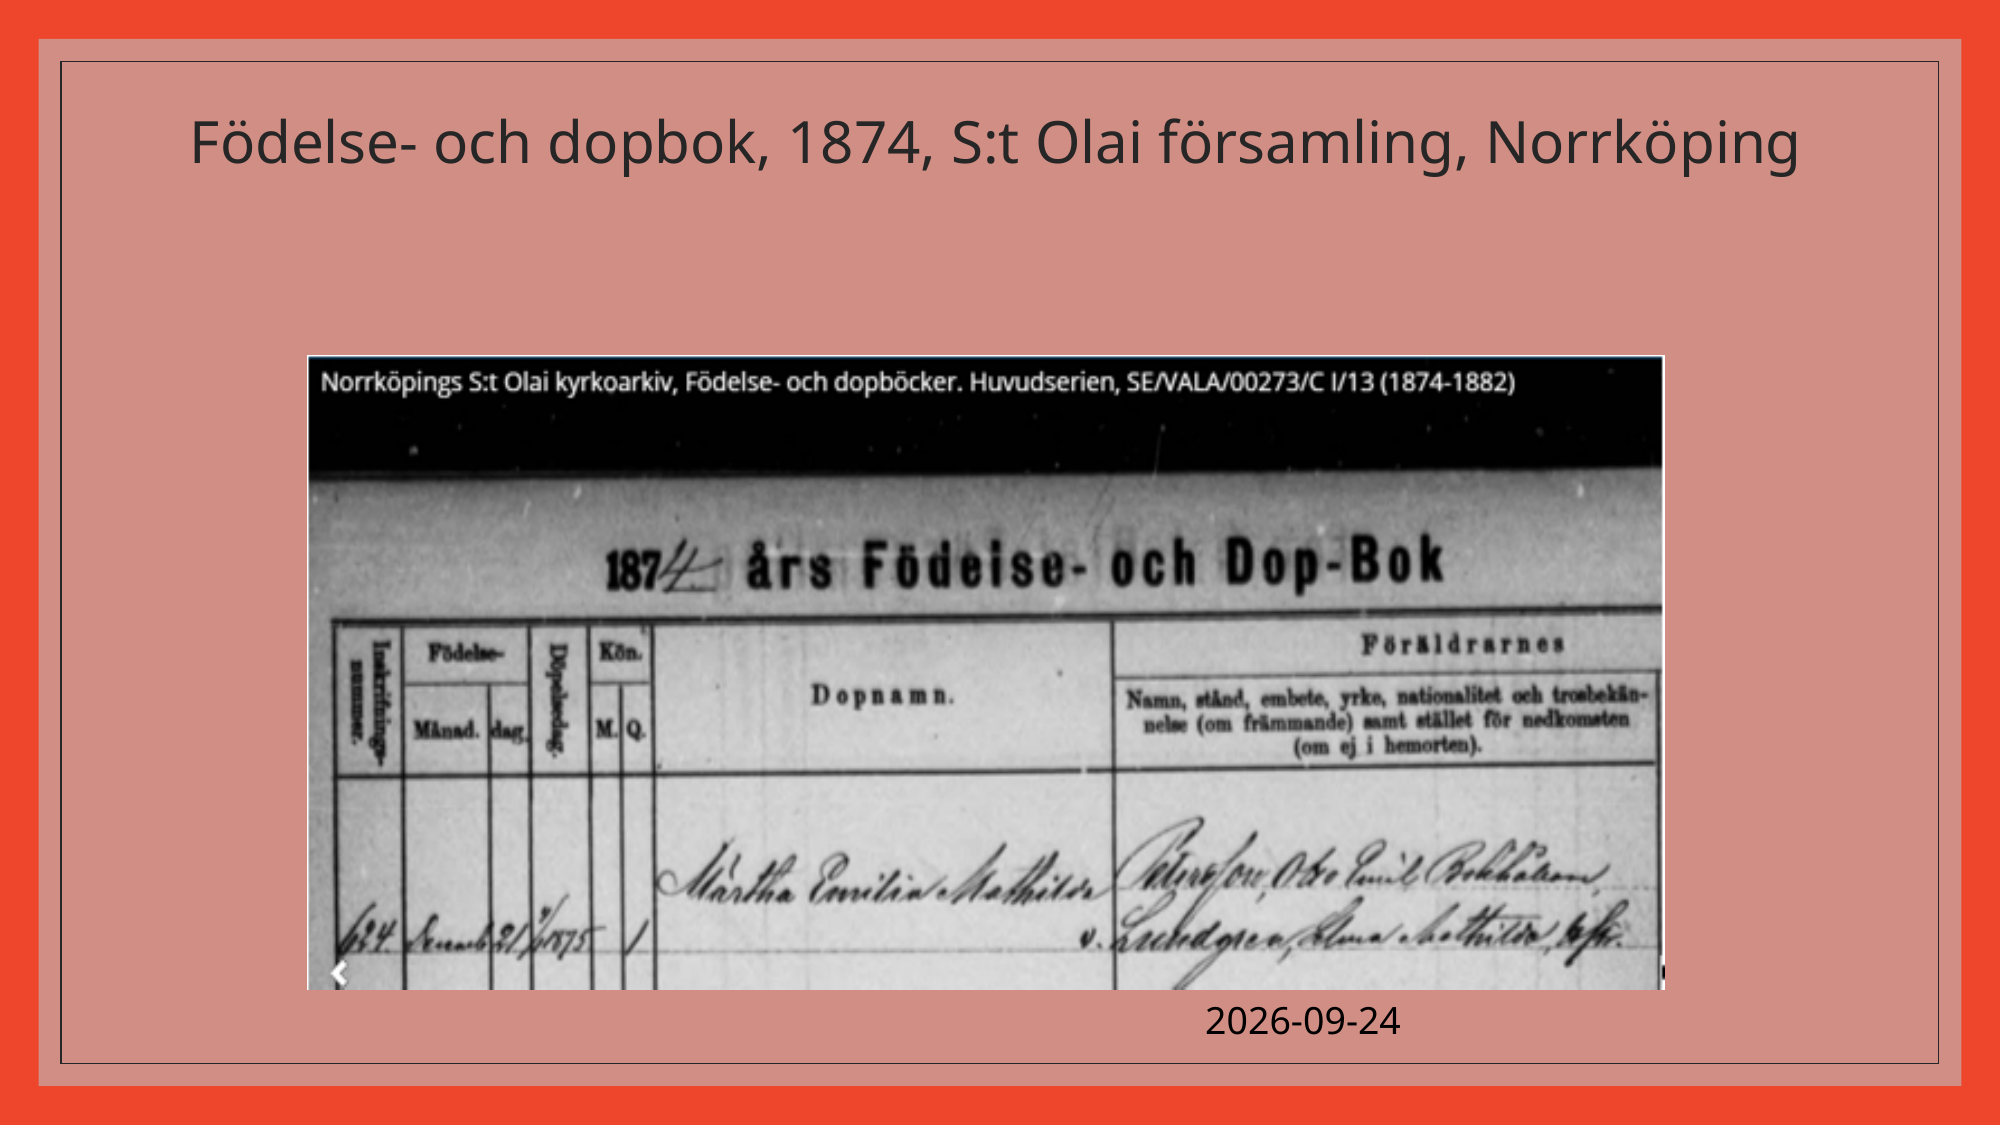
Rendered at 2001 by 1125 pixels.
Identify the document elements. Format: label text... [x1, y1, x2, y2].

title Födelse- och dopbok, 1874, S:t Olai församling, Norrköping [174, 105, 1825, 331]
picture [307, 355, 1665, 990]
slide_number 2020-10-11 [1190, 990, 1665, 1050]
